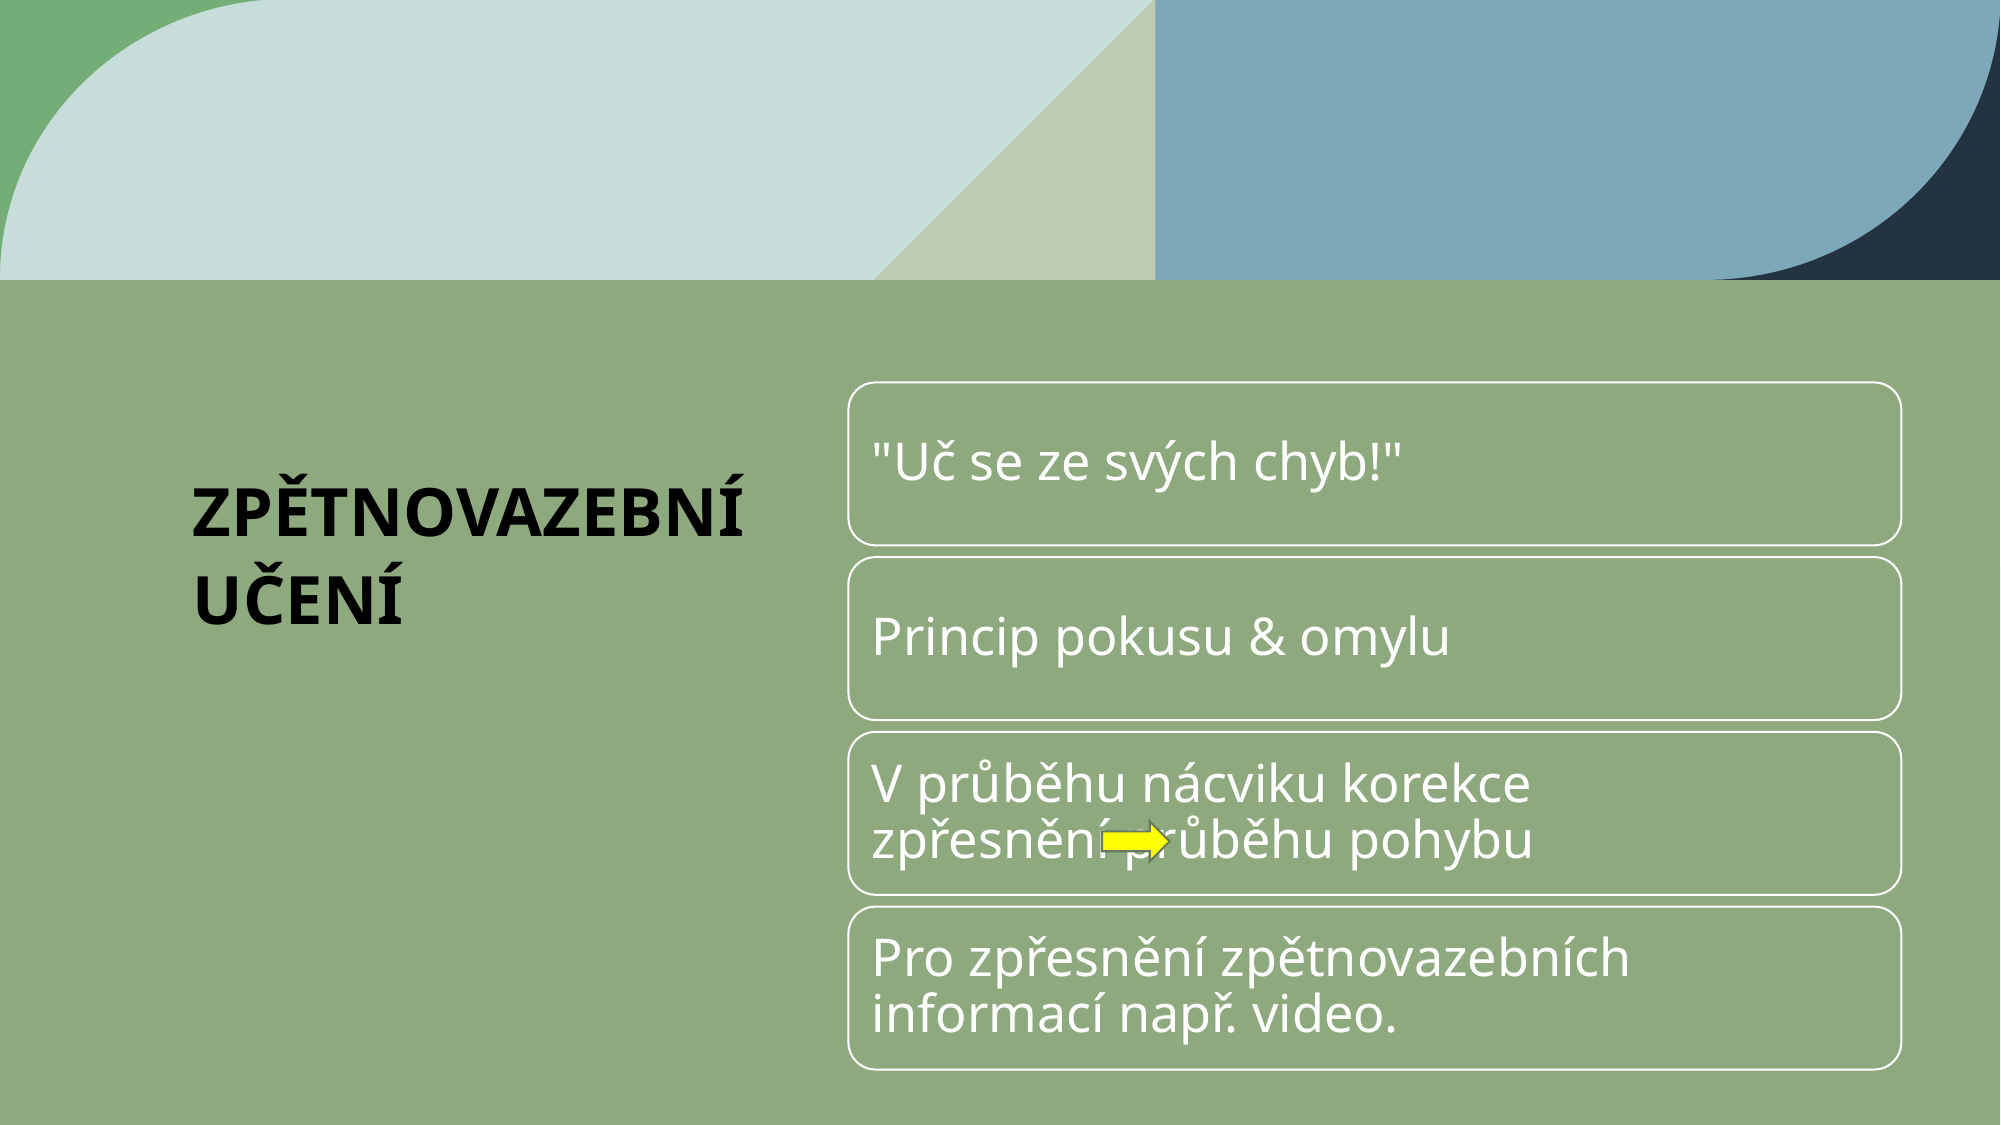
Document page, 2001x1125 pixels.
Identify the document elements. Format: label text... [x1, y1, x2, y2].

text_box Pro zpřesnění zpětnovazebních informací např. video. [848, 906, 1902, 1070]
text_box Princip pokusu & omylu [848, 557, 1902, 721]
text_box V průběhu nácviku korekce zpřesnění průběhu pohybu [848, 731, 1902, 895]
title ZPĚTNOVAZEBNÍ UČENÍ [177, 454, 987, 978]
text_box "Uč se ze svých chyb!" [848, 382, 1902, 546]
text_box [0, 0, 2000, 1125]
